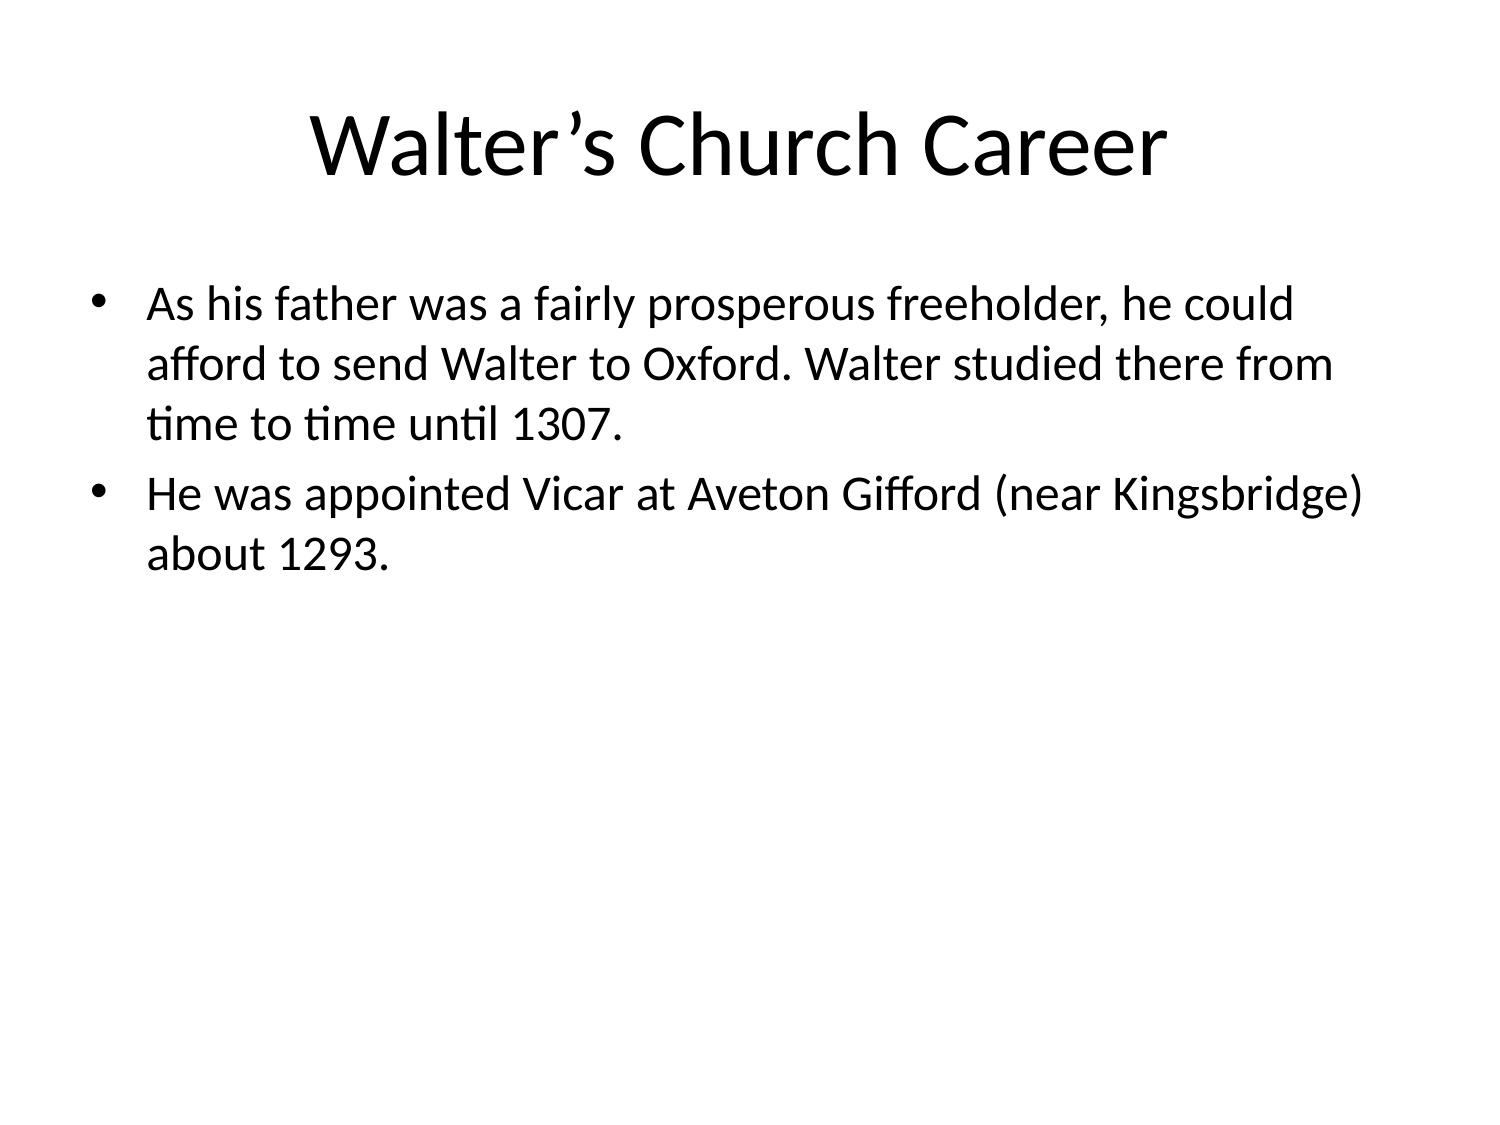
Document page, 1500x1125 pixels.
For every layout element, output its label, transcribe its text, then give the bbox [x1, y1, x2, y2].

list As his father was a fairly prosperous freeholder, he could afford to send Walter to Oxford. Walter studied there from time to time until 1307. He was appointed Vicar at Aveton Gifford (near Kingsbridge) about 1293. [75, 262, 1425, 1005]
title Walter’s Church Career [75, 45, 1425, 233]
